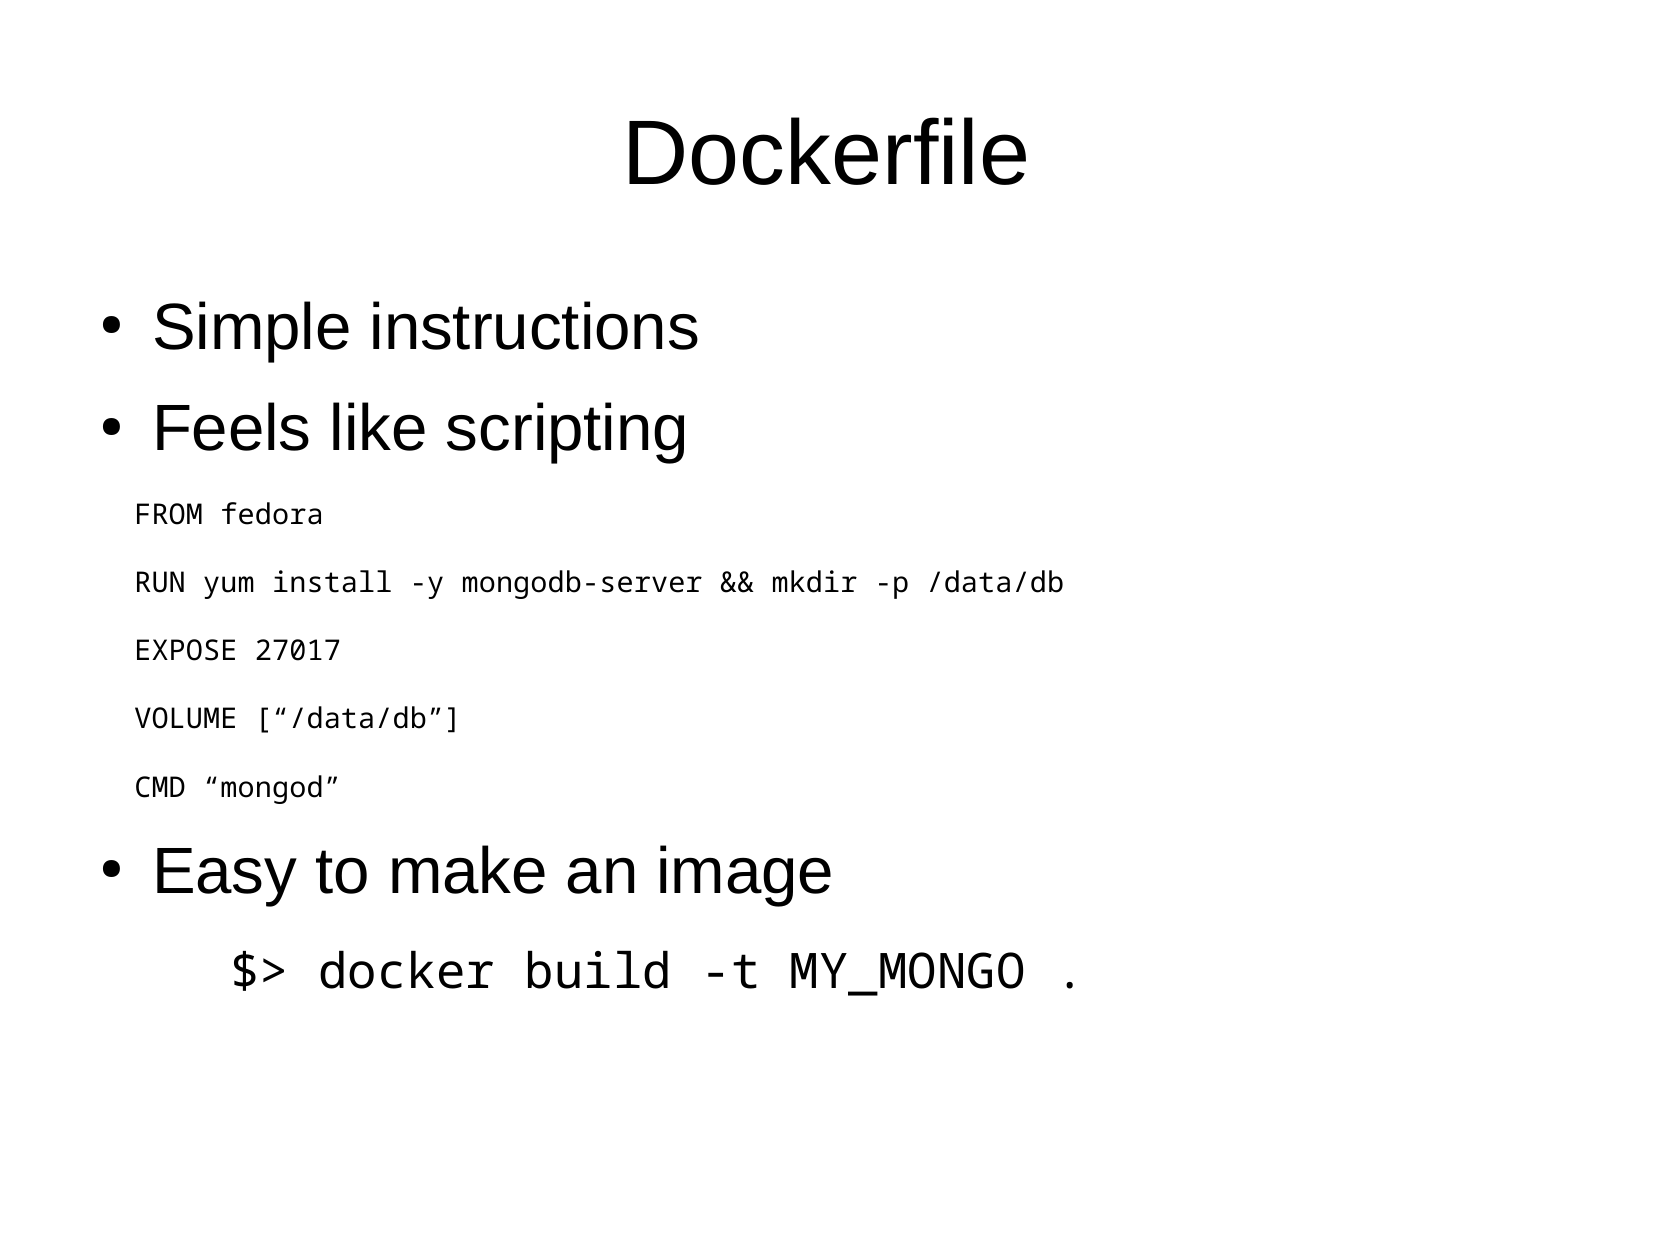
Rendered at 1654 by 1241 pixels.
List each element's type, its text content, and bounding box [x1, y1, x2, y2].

title Dockerfile [82, 49, 1571, 257]
list Simple instructions Feels like scripting FROM fedora RUN yum install -y mongodb-server && mkdir -p /data/db EXPOSE 27017 VOLUME [“/data/db”] CMD “mongod” Easy to make an image $> docker build -t MY_MONGO . [82, 290, 1571, 1010]
